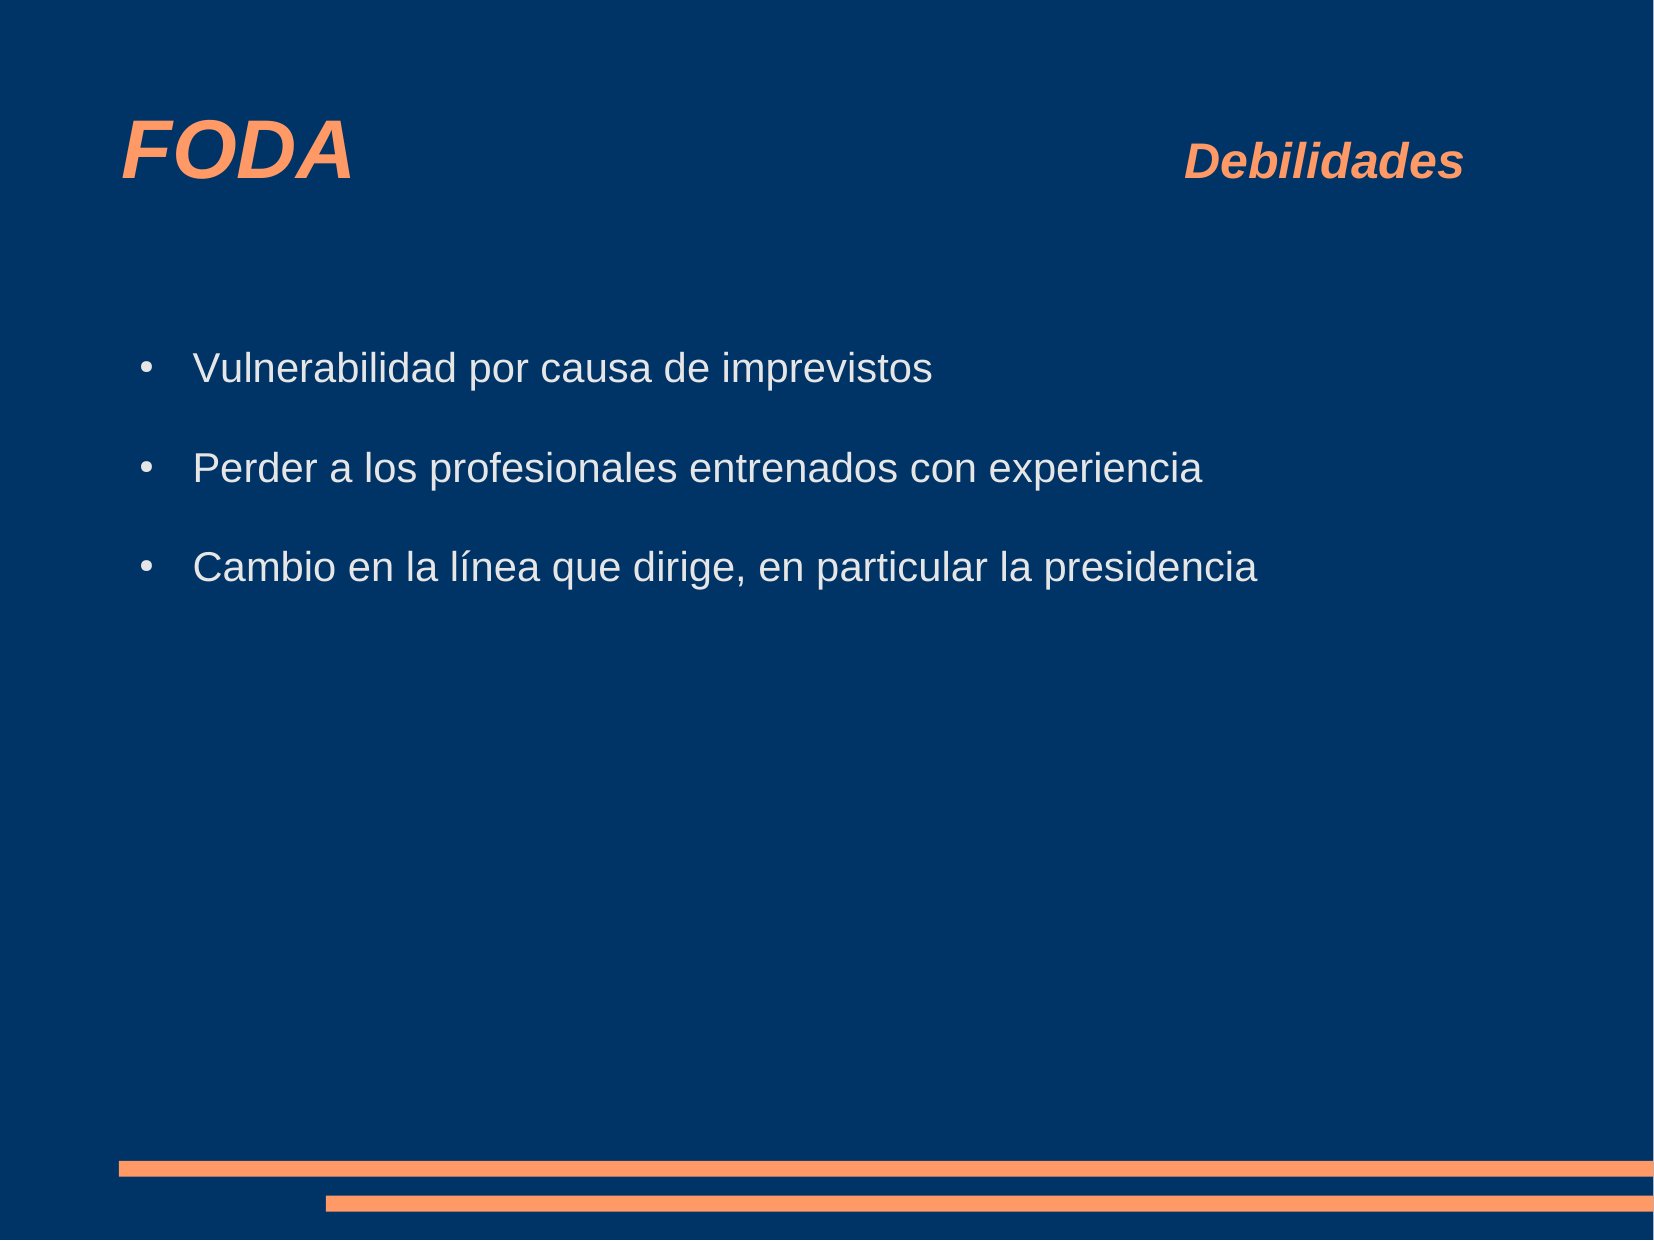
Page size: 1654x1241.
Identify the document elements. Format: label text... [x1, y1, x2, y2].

title FODA Debilidades [121, 46, 1534, 254]
list Vulnerabilidad por causa de imprevistos Perder a los profesionales entrenados con experiencia Cambio en la línea que dirige, en particular la presidencia [121, 322, 1561, 1132]
